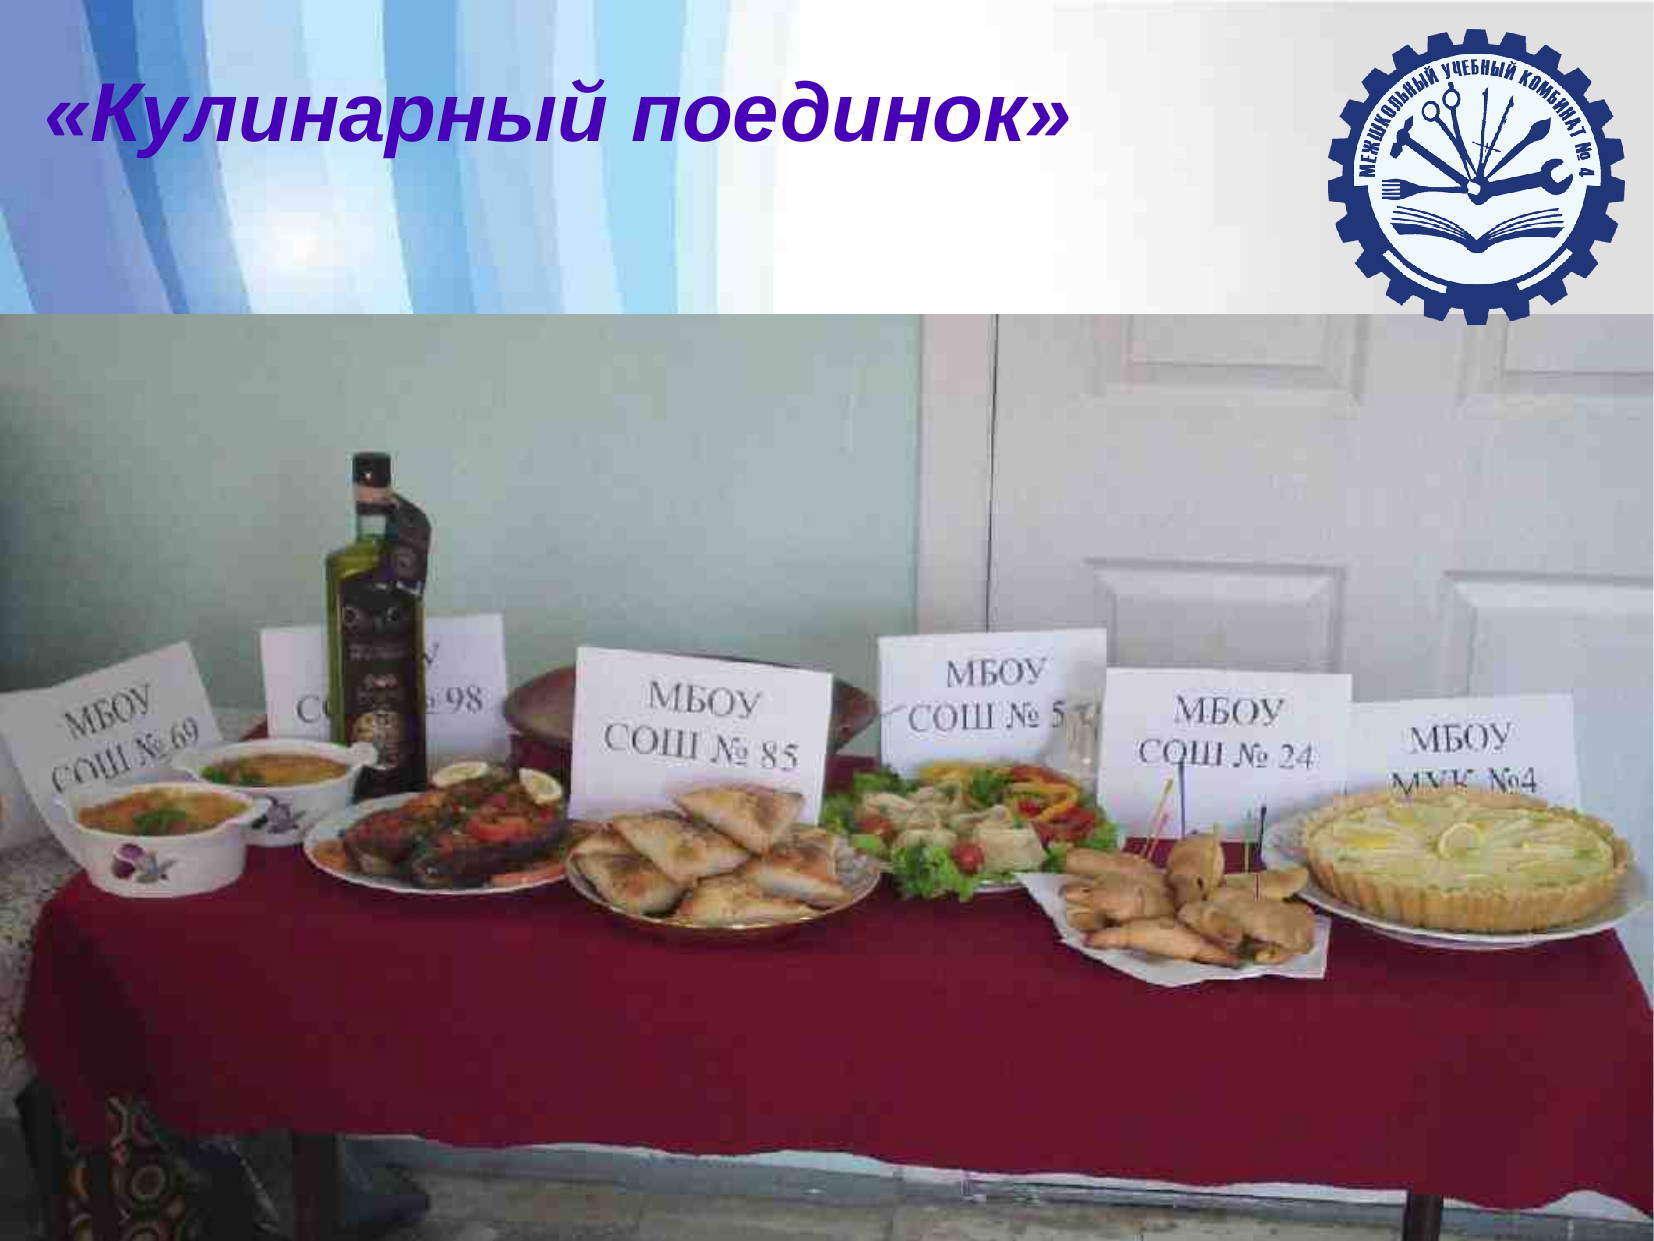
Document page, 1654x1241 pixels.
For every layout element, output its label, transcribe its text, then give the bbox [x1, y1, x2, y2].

text_box «Кулинарный поединок» [29, 59, 1328, 167]
picture [0, 0, 1654, 1241]
